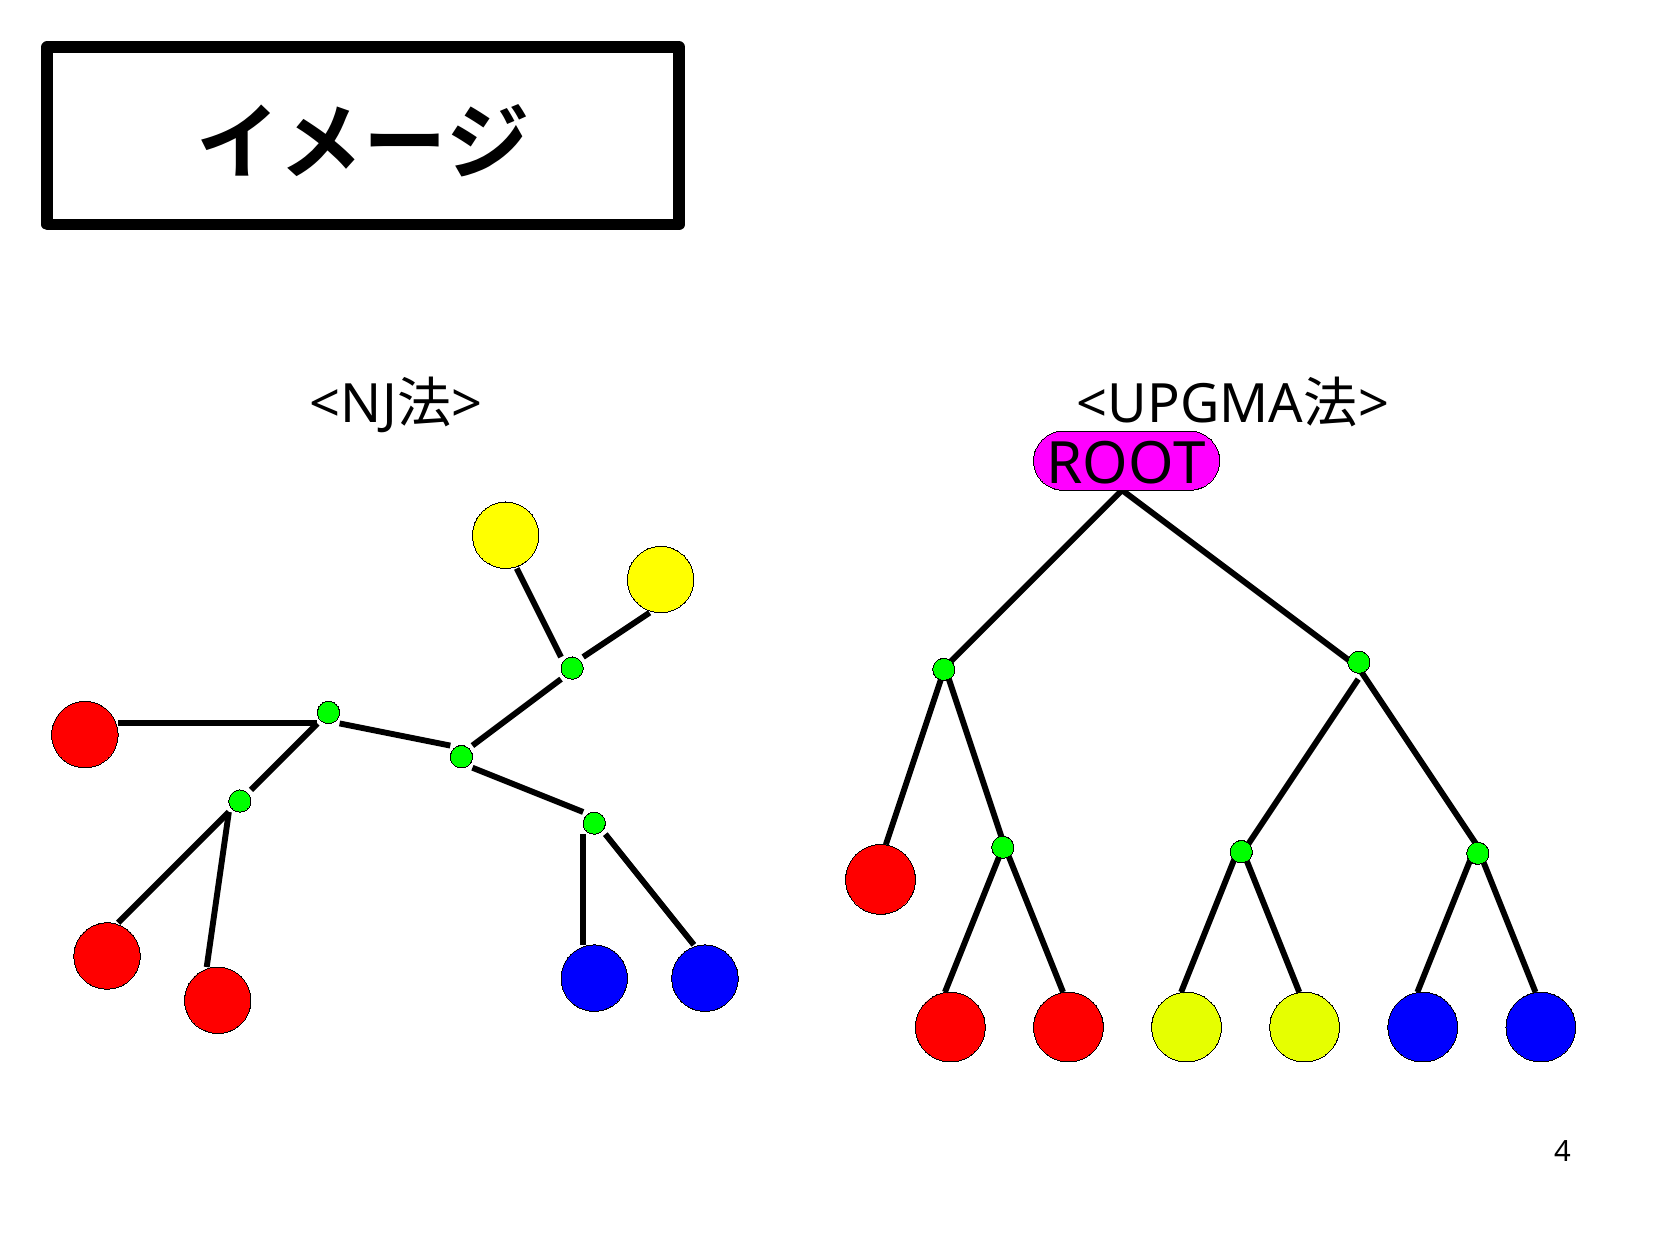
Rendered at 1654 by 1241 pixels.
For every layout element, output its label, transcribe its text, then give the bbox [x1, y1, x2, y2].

text_box [671, 944, 739, 1012]
text_box [1269, 992, 1340, 1062]
text_box [627, 546, 694, 613]
text_box [1505, 992, 1576, 1062]
text_box [1347, 651, 1370, 674]
text_box [561, 656, 584, 680]
text_box [73, 922, 141, 990]
text_box [583, 812, 606, 835]
text_box [1230, 840, 1253, 863]
text_box [1033, 992, 1104, 1062]
text_box イメージ [47, 47, 680, 225]
text_box [932, 658, 955, 681]
text_box [991, 836, 1014, 859]
text_box [561, 944, 628, 1012]
text_box [450, 745, 473, 768]
text_box [317, 701, 340, 724]
text_box [1151, 992, 1222, 1062]
text_box <UPGMA法> [1062, 312, 1359, 387]
text_box [184, 967, 251, 1034]
text_box [845, 844, 916, 915]
text_box [915, 992, 986, 1062]
text_box [51, 701, 119, 768]
text_box [1466, 842, 1489, 865]
text_box <NJ法> [295, 312, 486, 387]
text_box [472, 501, 539, 569]
text_box [1387, 992, 1458, 1062]
text_box ROOT [1033, 431, 1220, 491]
text_box [228, 789, 251, 813]
